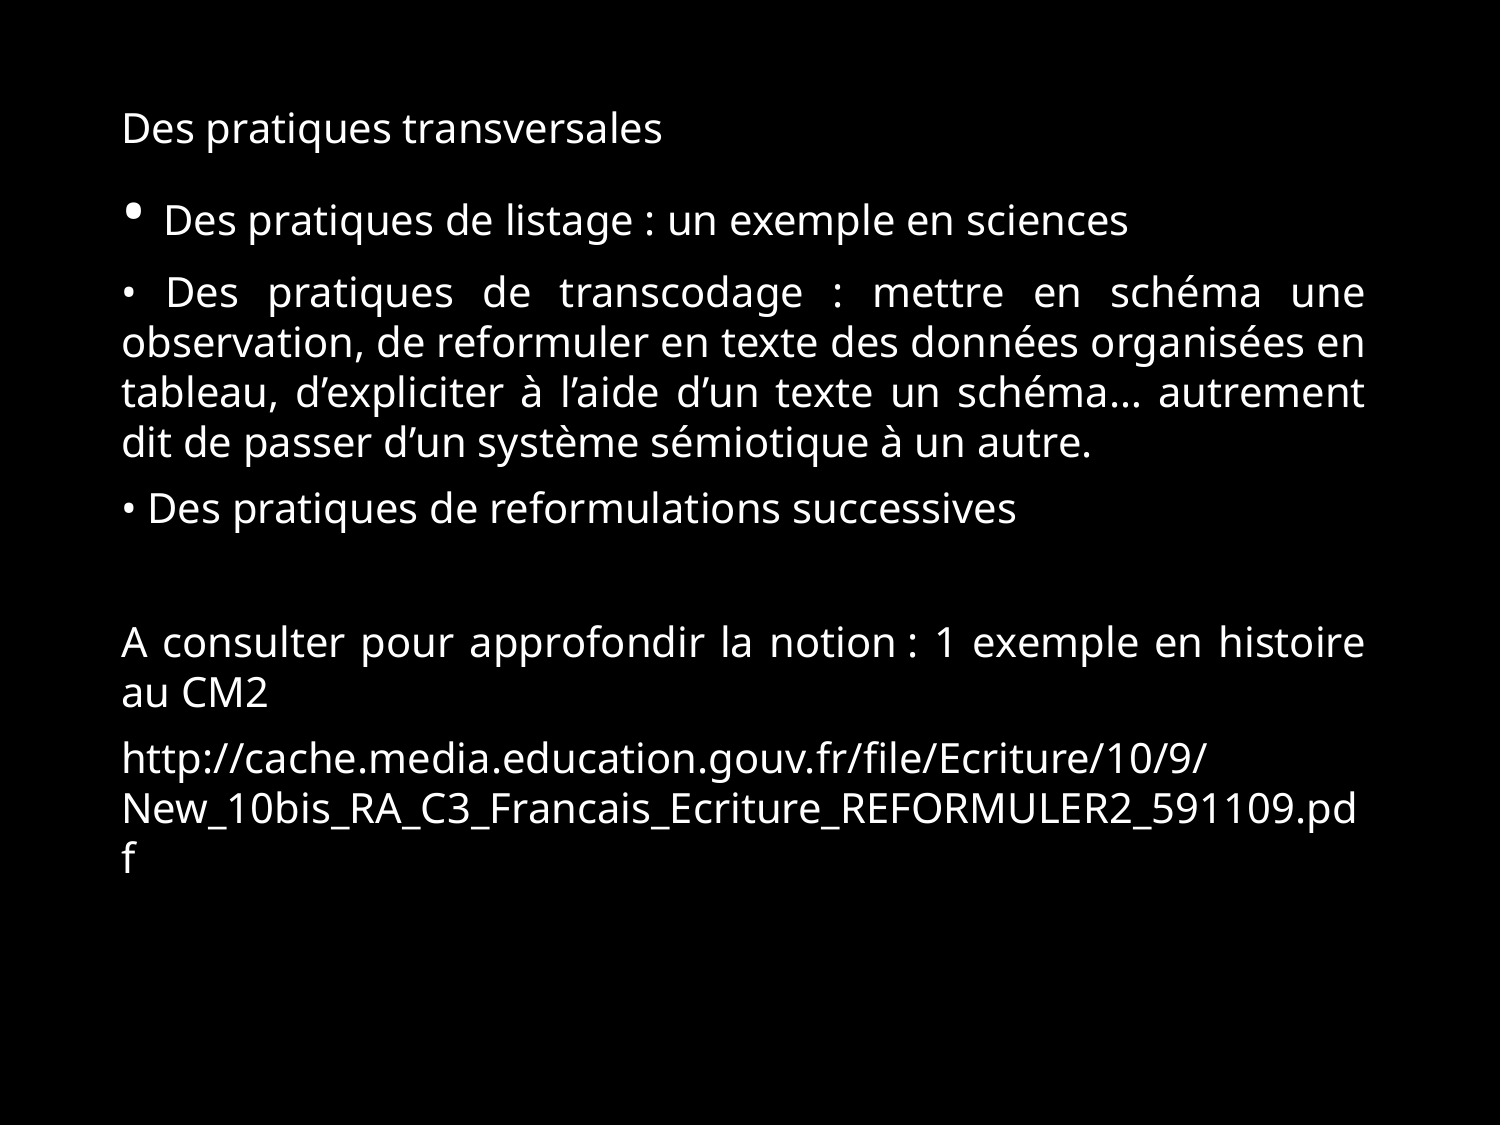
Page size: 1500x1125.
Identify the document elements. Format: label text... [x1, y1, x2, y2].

subtitle Des pratiques transversales • Des pratiques de listage : un exemple en sciences • Des pratiques de transcodage : mettre en schéma une observation, de reformuler en texte des données organisées en tableau, d’expliciter à l’aide d’un texte un schéma… autrement dit de passer d’un système sémiotique à un autre. • Des pratiques de reformulations successives A consulter pour approfondir la notion : 1 exemple en histoire au CM2 http://cache.media.education.gouv.fr/file/Ecriture/10/9/New_10bis_RA_C3_Francais_Ecriture_REFORMULER2_591109.pdf [106, 94, 1382, 745]
